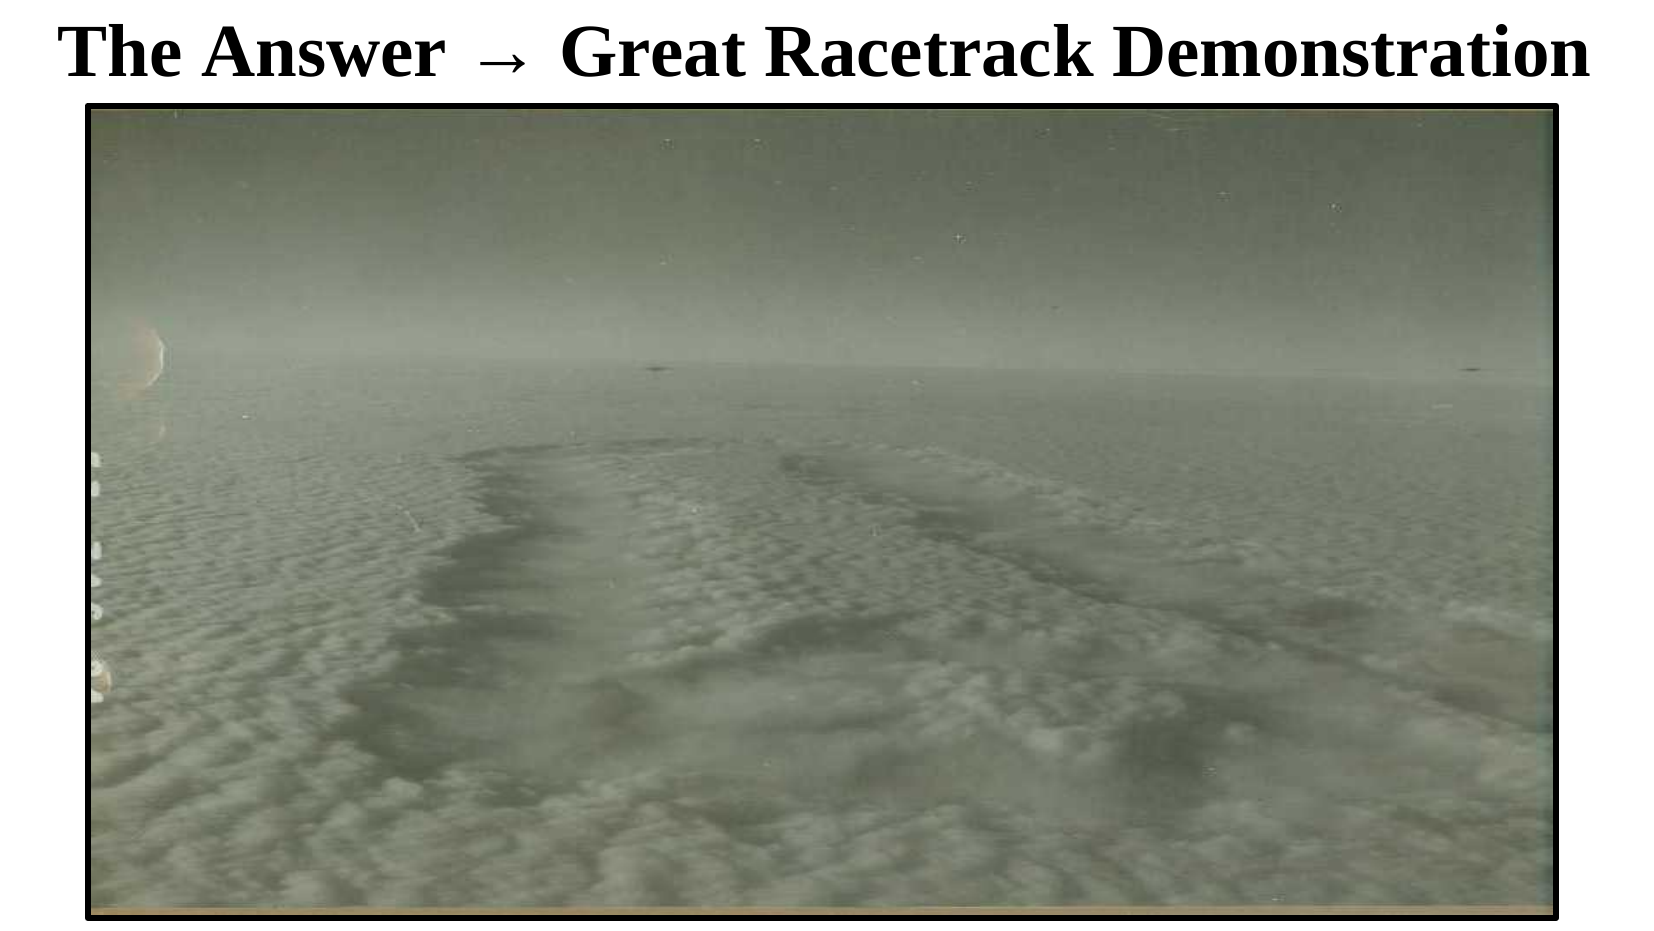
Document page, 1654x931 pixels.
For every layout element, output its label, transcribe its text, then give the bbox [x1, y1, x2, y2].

title The Answer → Great Racetrack Demonstration [0, 2, 1651, 103]
picture [90, 108, 1554, 916]
